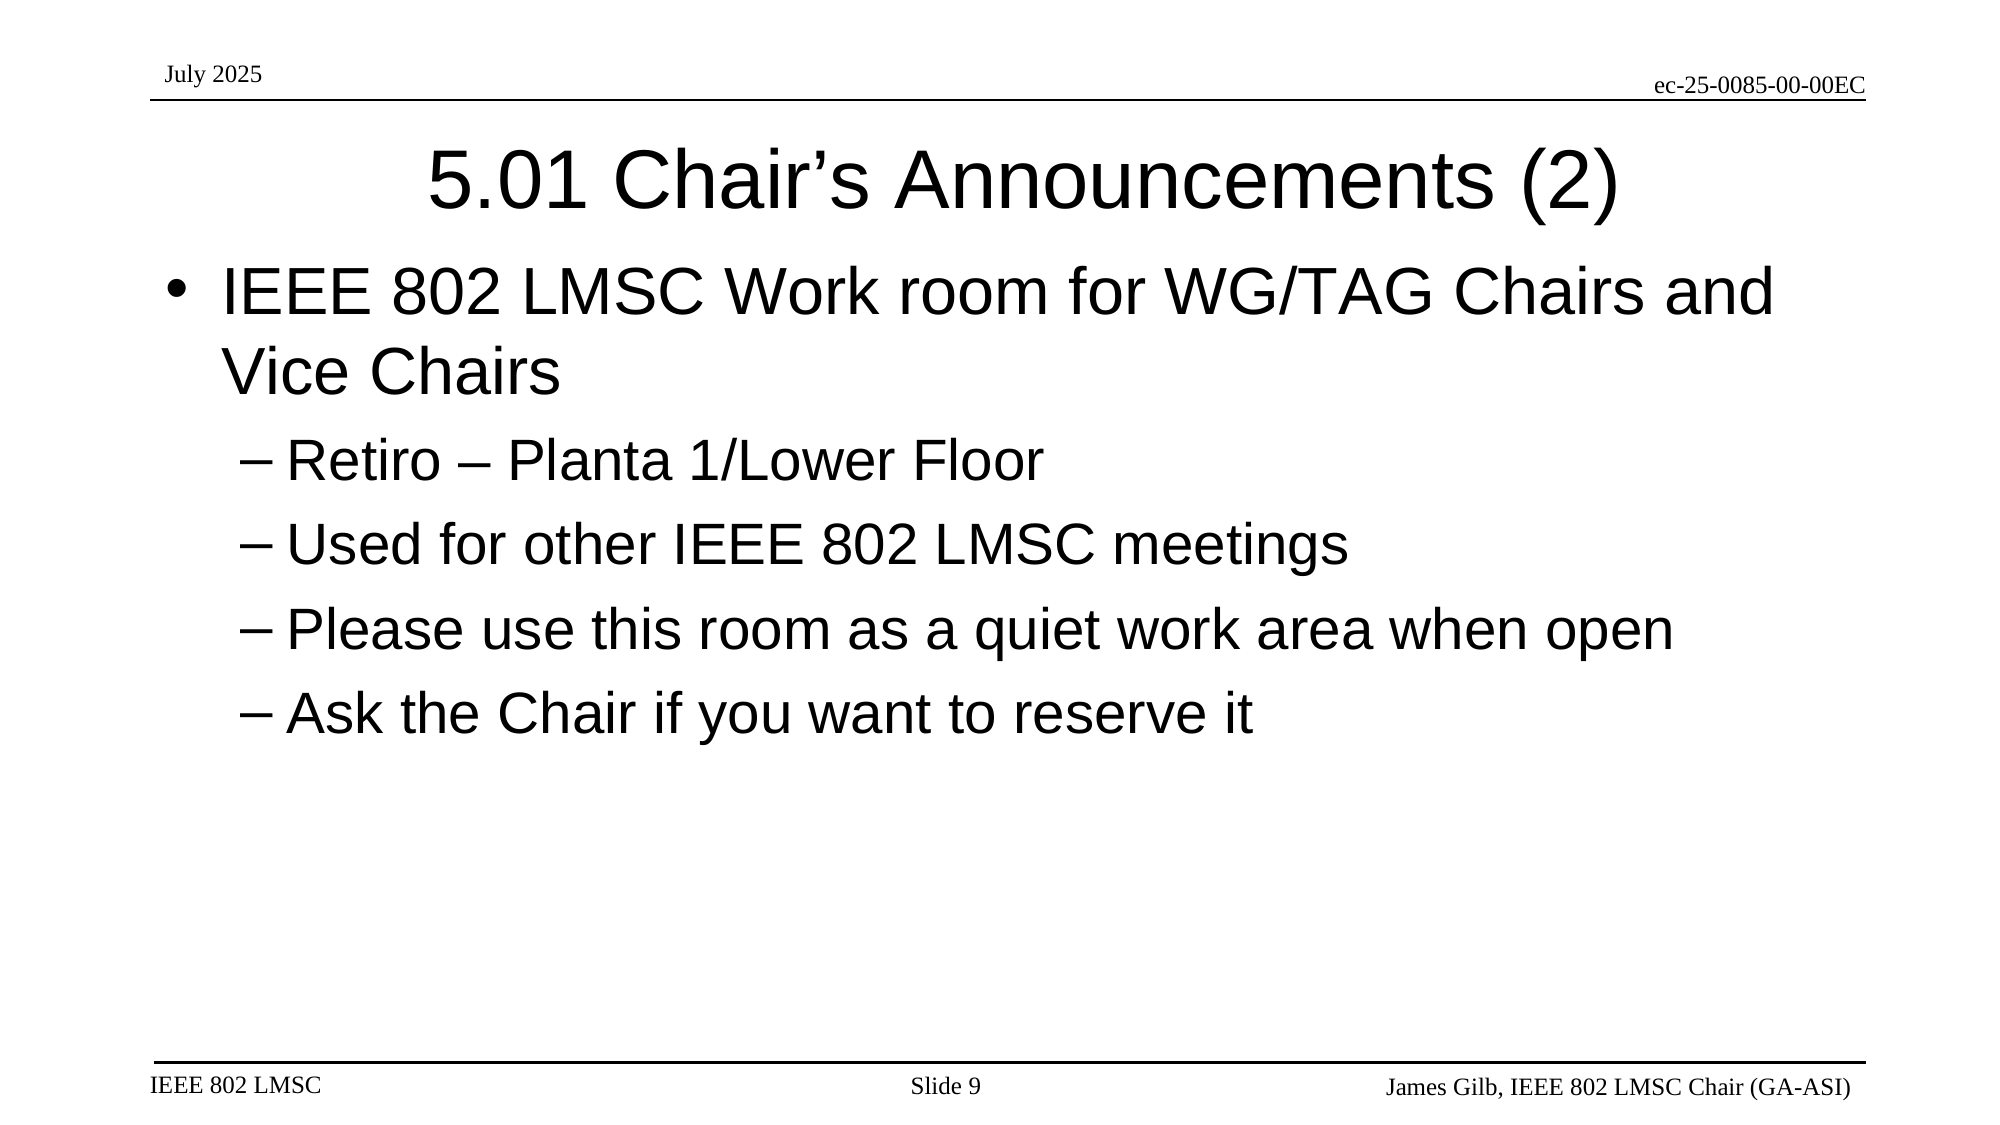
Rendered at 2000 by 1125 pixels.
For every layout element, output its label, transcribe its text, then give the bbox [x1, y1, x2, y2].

title 5.01 Chair’s Announcements (2) [149, 112, 1900, 238]
list IEEE 802 LMSC Work room for WG/TAG Chairs and Vice Chairs Retiro – Planta 1/Lower Floor Used for other IEEE 802 LMSC meetings Please use this room as a quiet work area when open Ask the Chair if you want to reserve it [150, 239, 1900, 1051]
